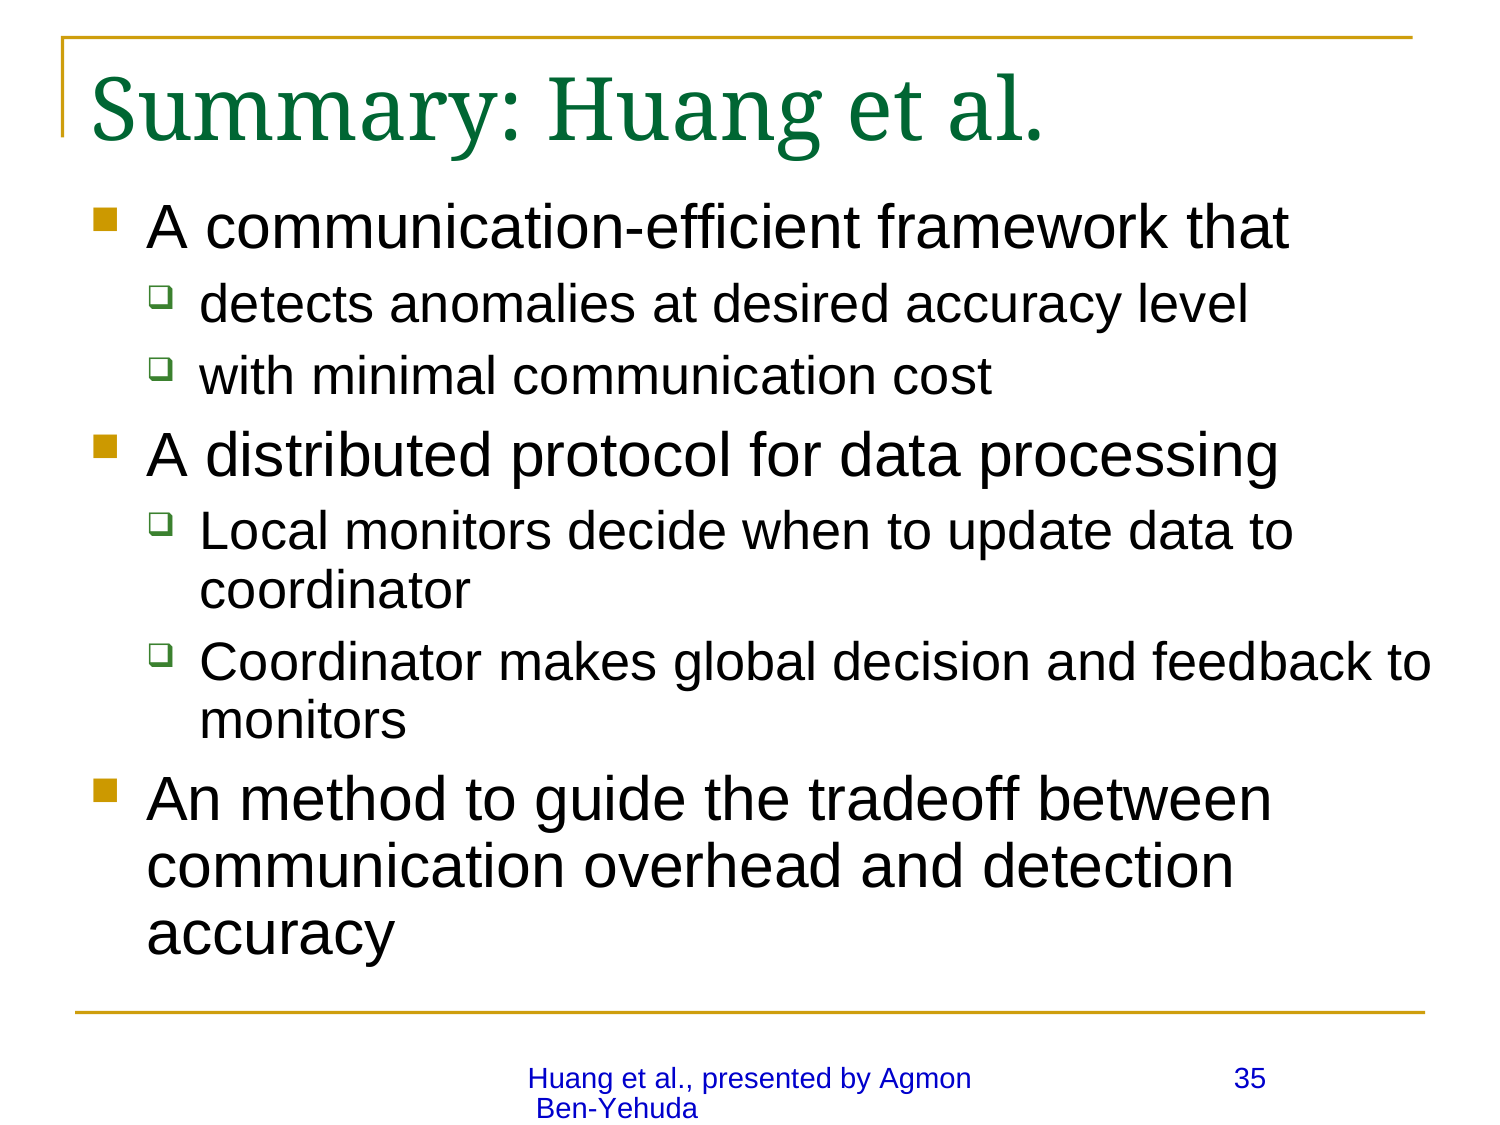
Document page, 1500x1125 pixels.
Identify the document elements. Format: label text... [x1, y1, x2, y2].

list A communication-efficient framework that detects anomalies at desired accuracy level with minimal communication cost A distributed protocol for data processing Local monitors decide when to update data to coordinator Coordinator makes global decision and feedback to monitors An method to guide the tradeoff between communication overhead and detection accuracy [74, 187, 1463, 1013]
title Summary: Huang et al. [75, 45, 1426, 187]
